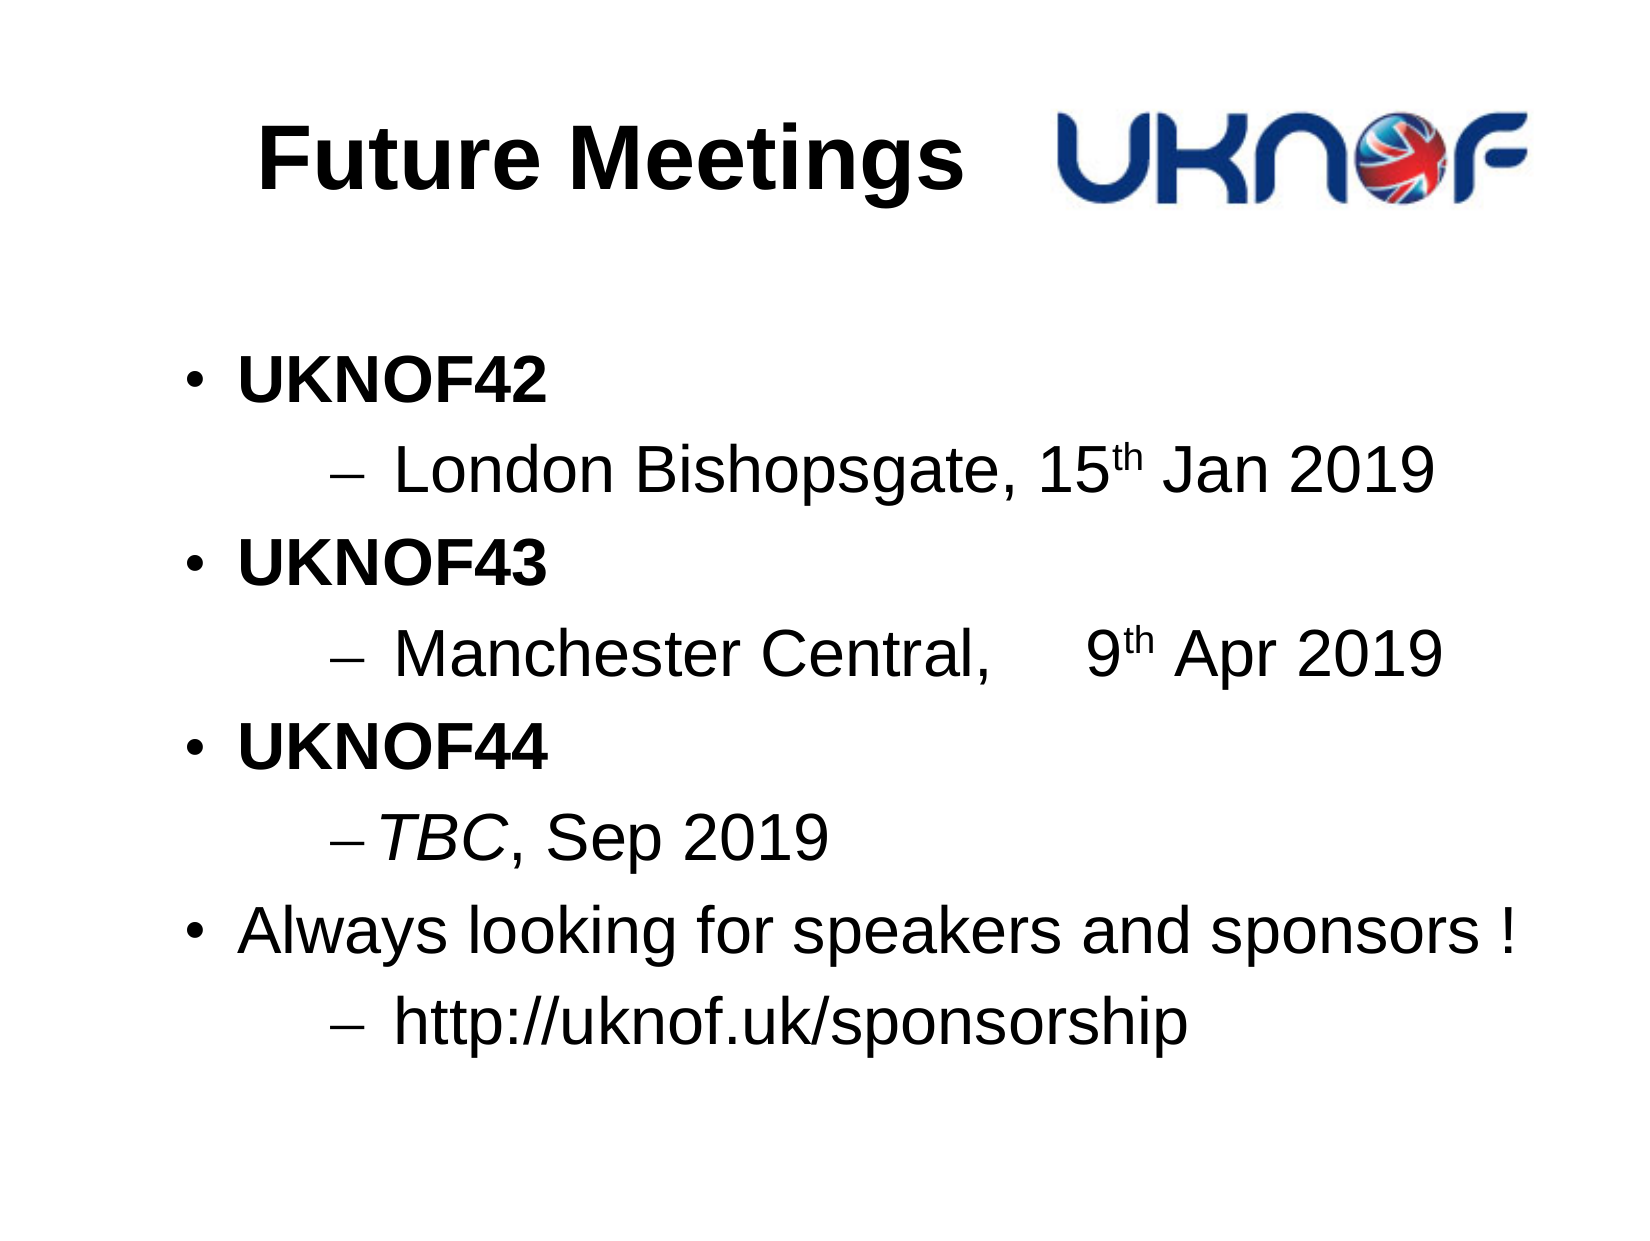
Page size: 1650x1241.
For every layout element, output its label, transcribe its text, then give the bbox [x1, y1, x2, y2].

title Future Meetings [123, 55, 1100, 262]
picture [1100, 93, 1536, 225]
list UKNOF42 London Bishopsgate, 15th Jan 2019 UKNOF43 Manchester Central, 9th Apr 2019 UKNOF44 TBC, Sep 2019 Always looking for speakers and sponsors ! http://uknof.uk/sponsorship [123, 341, 1526, 1170]
